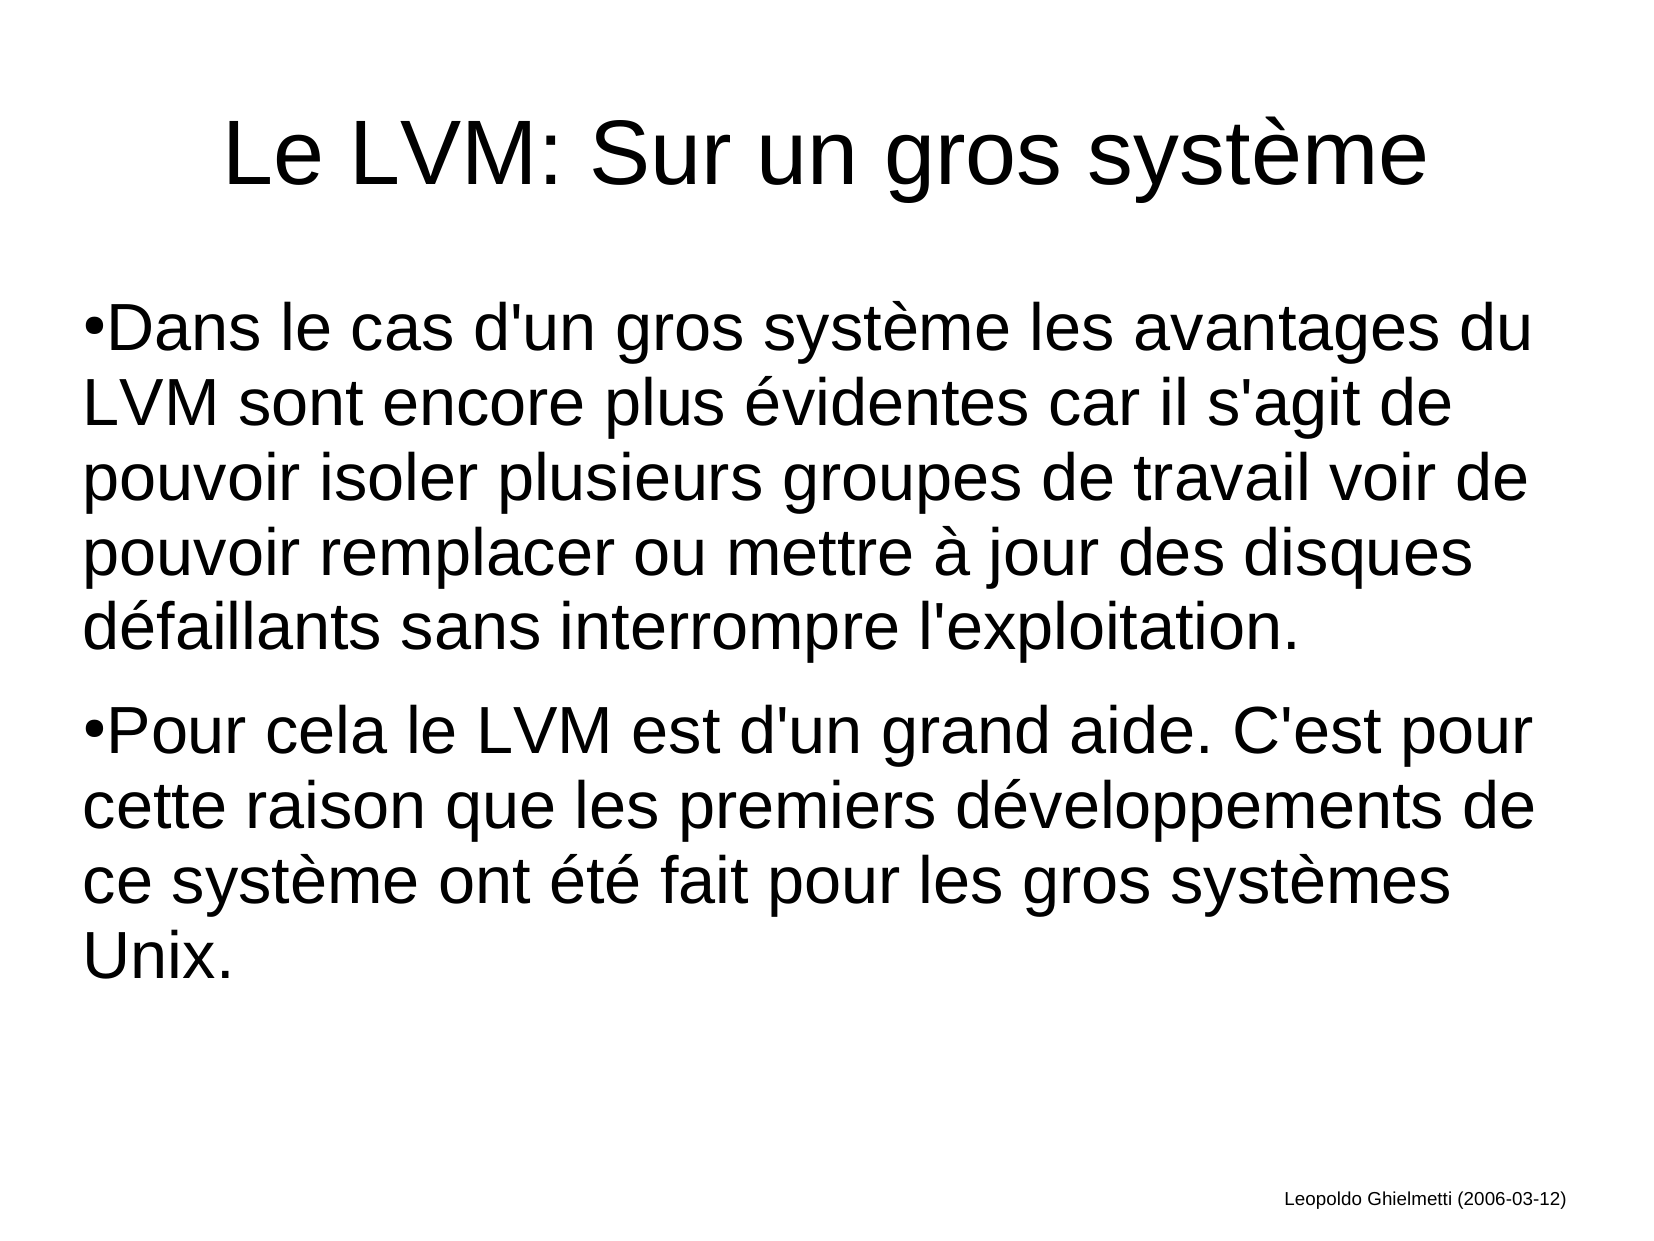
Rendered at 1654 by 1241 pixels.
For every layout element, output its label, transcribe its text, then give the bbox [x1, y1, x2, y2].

list Dans le cas d'un gros système les avantages du LVM sont encore plus évidentes car il s'agit de pouvoir isoler plusieurs groupes de travail voir de pouvoir remplacer ou mettre à jour des disques défaillants sans interrompre l'exploitation. Pour cela le LVM est d'un grand aide. C'est pour cette raison que les premiers développements de ce système ont été fait pour les gros systèmes Unix. [82, 290, 1571, 1109]
text_box Leopoldo Ghielmetti (2006-03-12) [1269, 1181, 1595, 1217]
title Le LVM: Sur un gros système [82, 49, 1571, 257]
